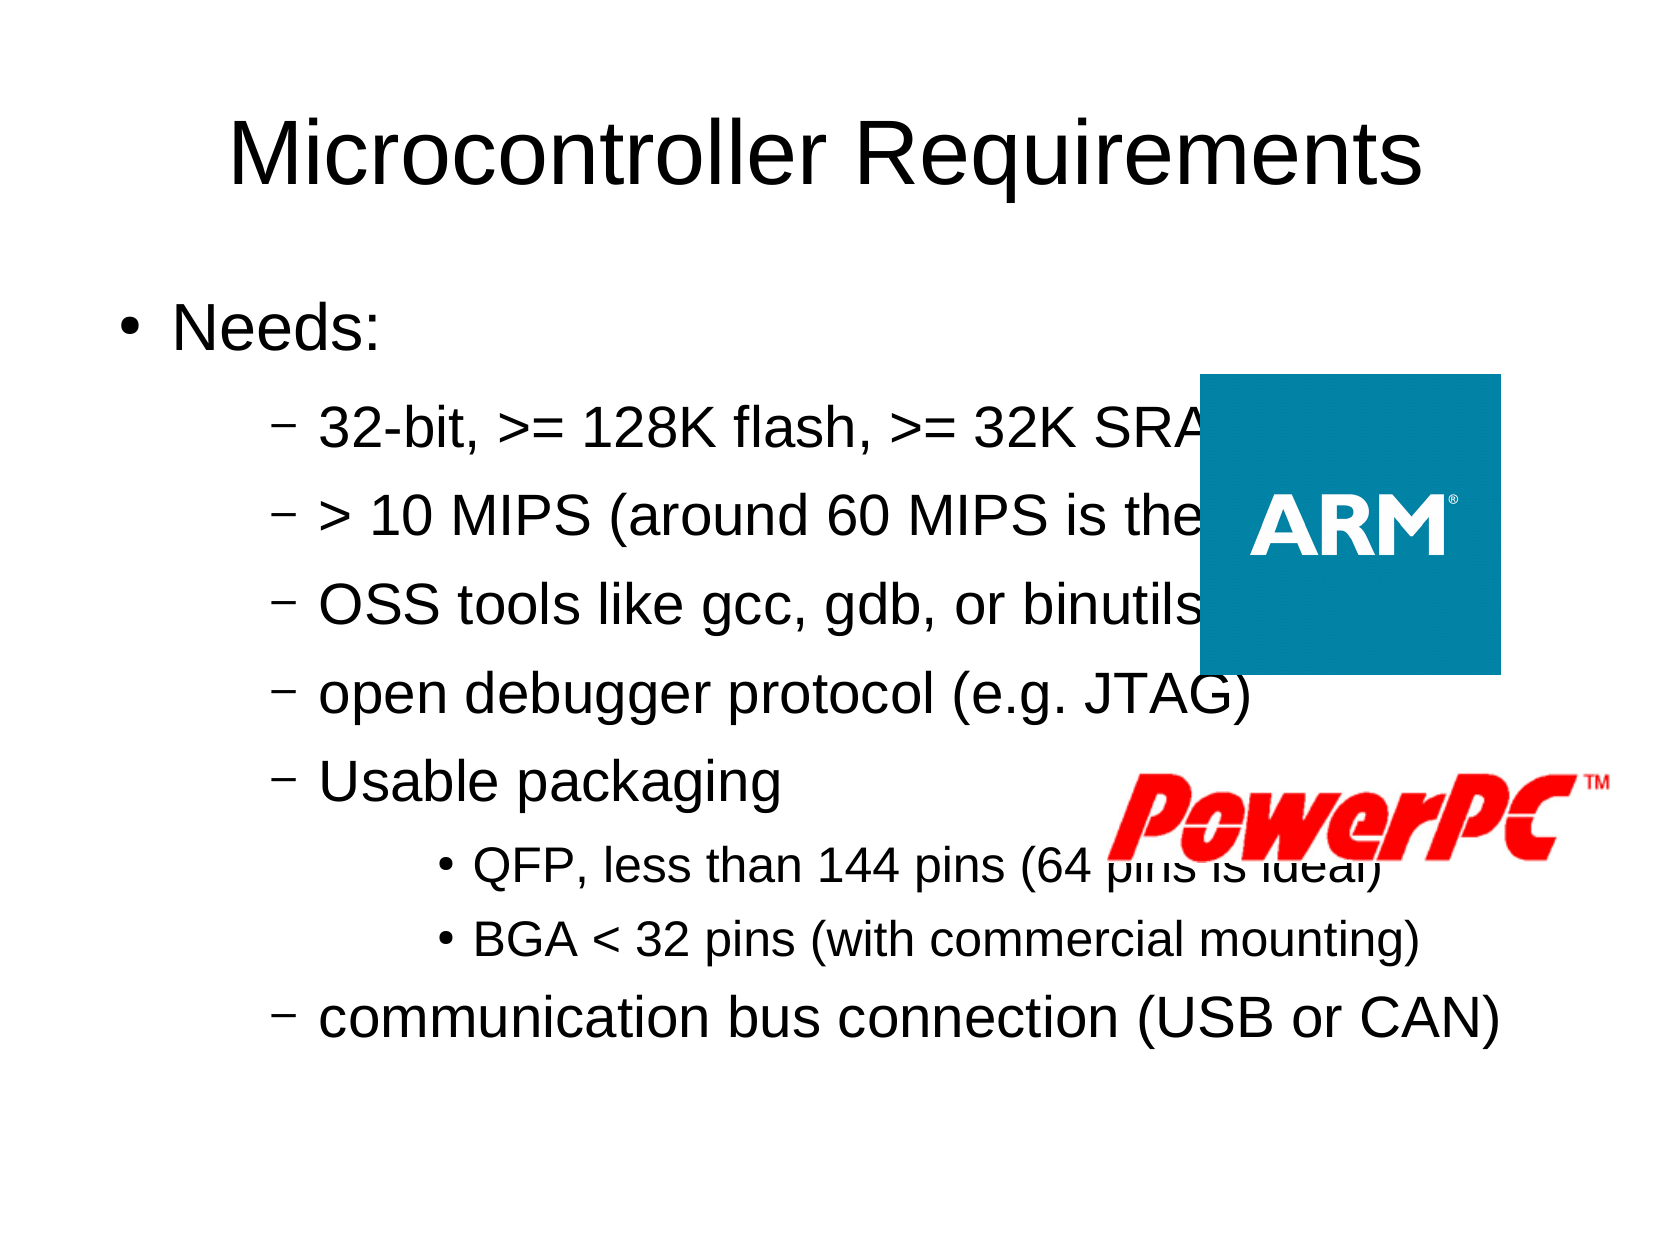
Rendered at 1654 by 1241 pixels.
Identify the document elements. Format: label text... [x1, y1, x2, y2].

picture [1107, 771, 1613, 863]
picture [1380, 495, 1443, 554]
picture [1251, 495, 1317, 554]
title Microcontroller Requirements [82, 49, 1571, 257]
list Needs: 32-bit, >= 128K flash, >= 32K SRAM > 10 MIPS (around 60 MIPS is the goal) OSS tools like gcc, gdb, or binutils open debugger protocol (e.g. JTAG) Usable packaging QFP, less than 144 pins (64 pins is ideal) BGA < 32 pins (with commercial mounting) communication bus connection (USB or CAN) [82, 290, 1571, 1117]
picture [1322, 495, 1374, 554]
